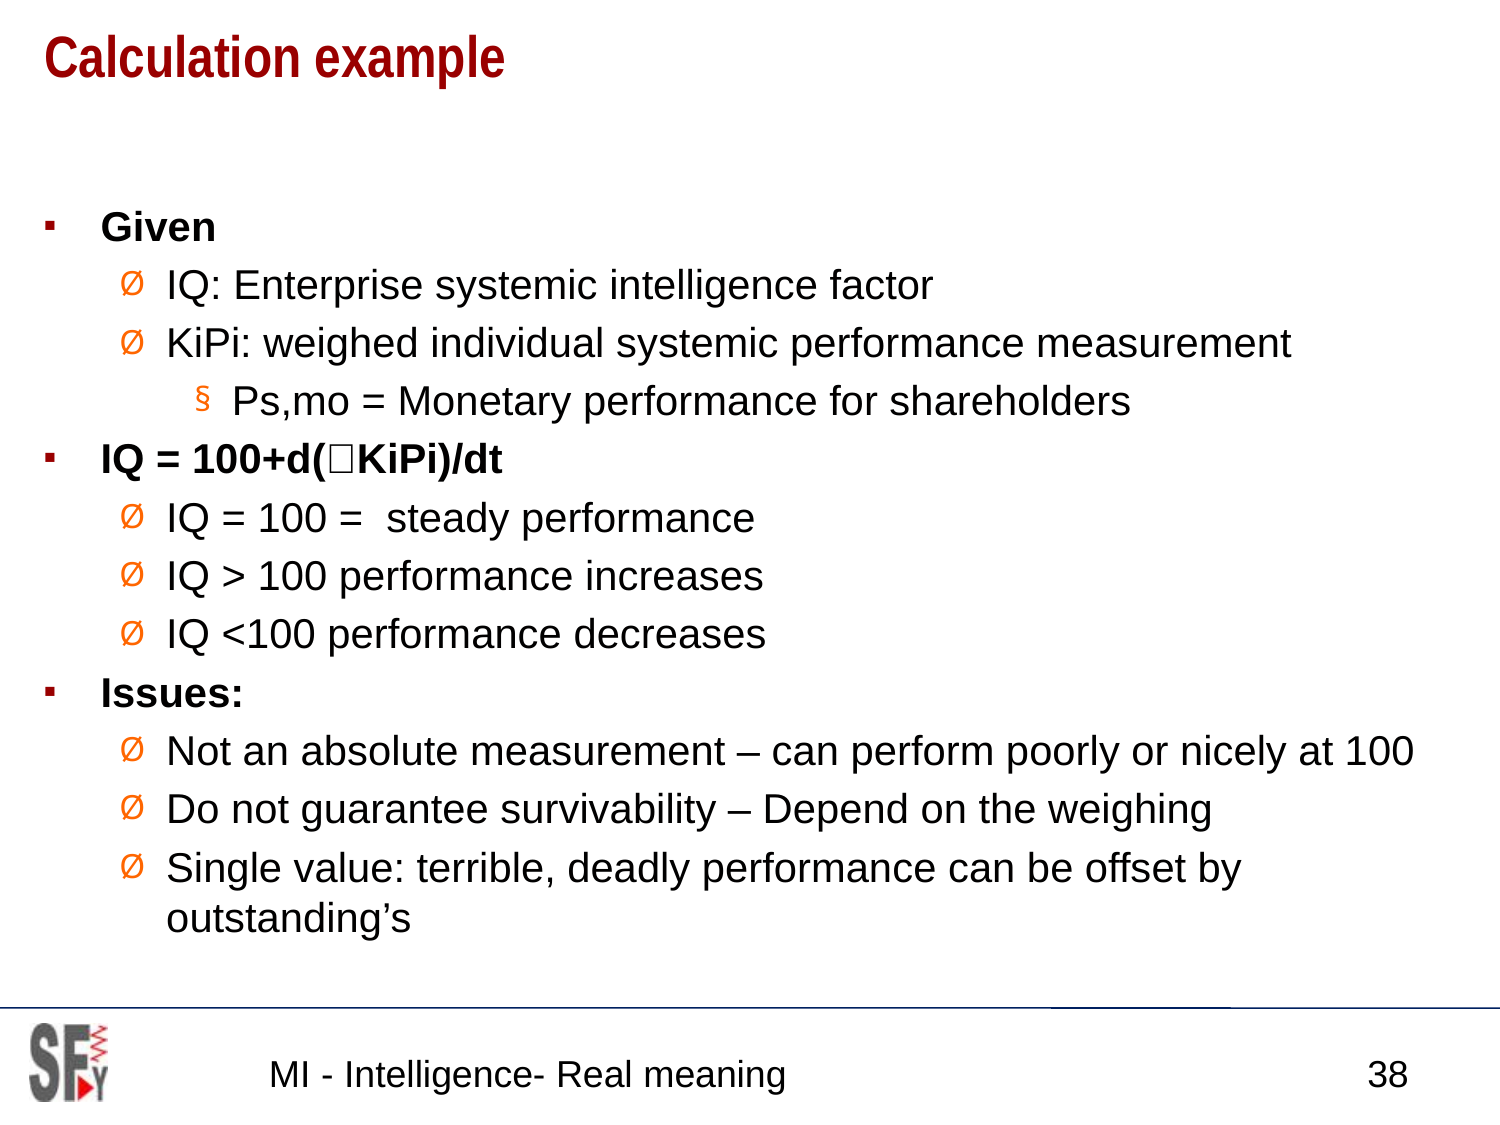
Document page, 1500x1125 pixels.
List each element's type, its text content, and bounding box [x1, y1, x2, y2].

title Calculation example [29, 12, 1471, 138]
picture [29, 1023, 108, 1102]
list Given IQ: Enterprise systemic intelligence factor KiPi: weighed individual systemic performance measurement Ps,mo = Monetary performance for shareholders IQ = 100+d(KiPi)/dt IQ = 100 = steady performance IQ > 100 performance increases IQ <100 performance decreases Issues: Not an absolute measurement – can perform poorly or nicely at 100 Do not guarantee survivability – Depend on the weighing Single value: terrible, deadly performance can be offset by outstanding’s [29, 184, 1471, 988]
footer MI - Intelligence- Real meaning [253, 1034, 1336, 1103]
slide_number <numéro> [1352, 1034, 1490, 1103]
